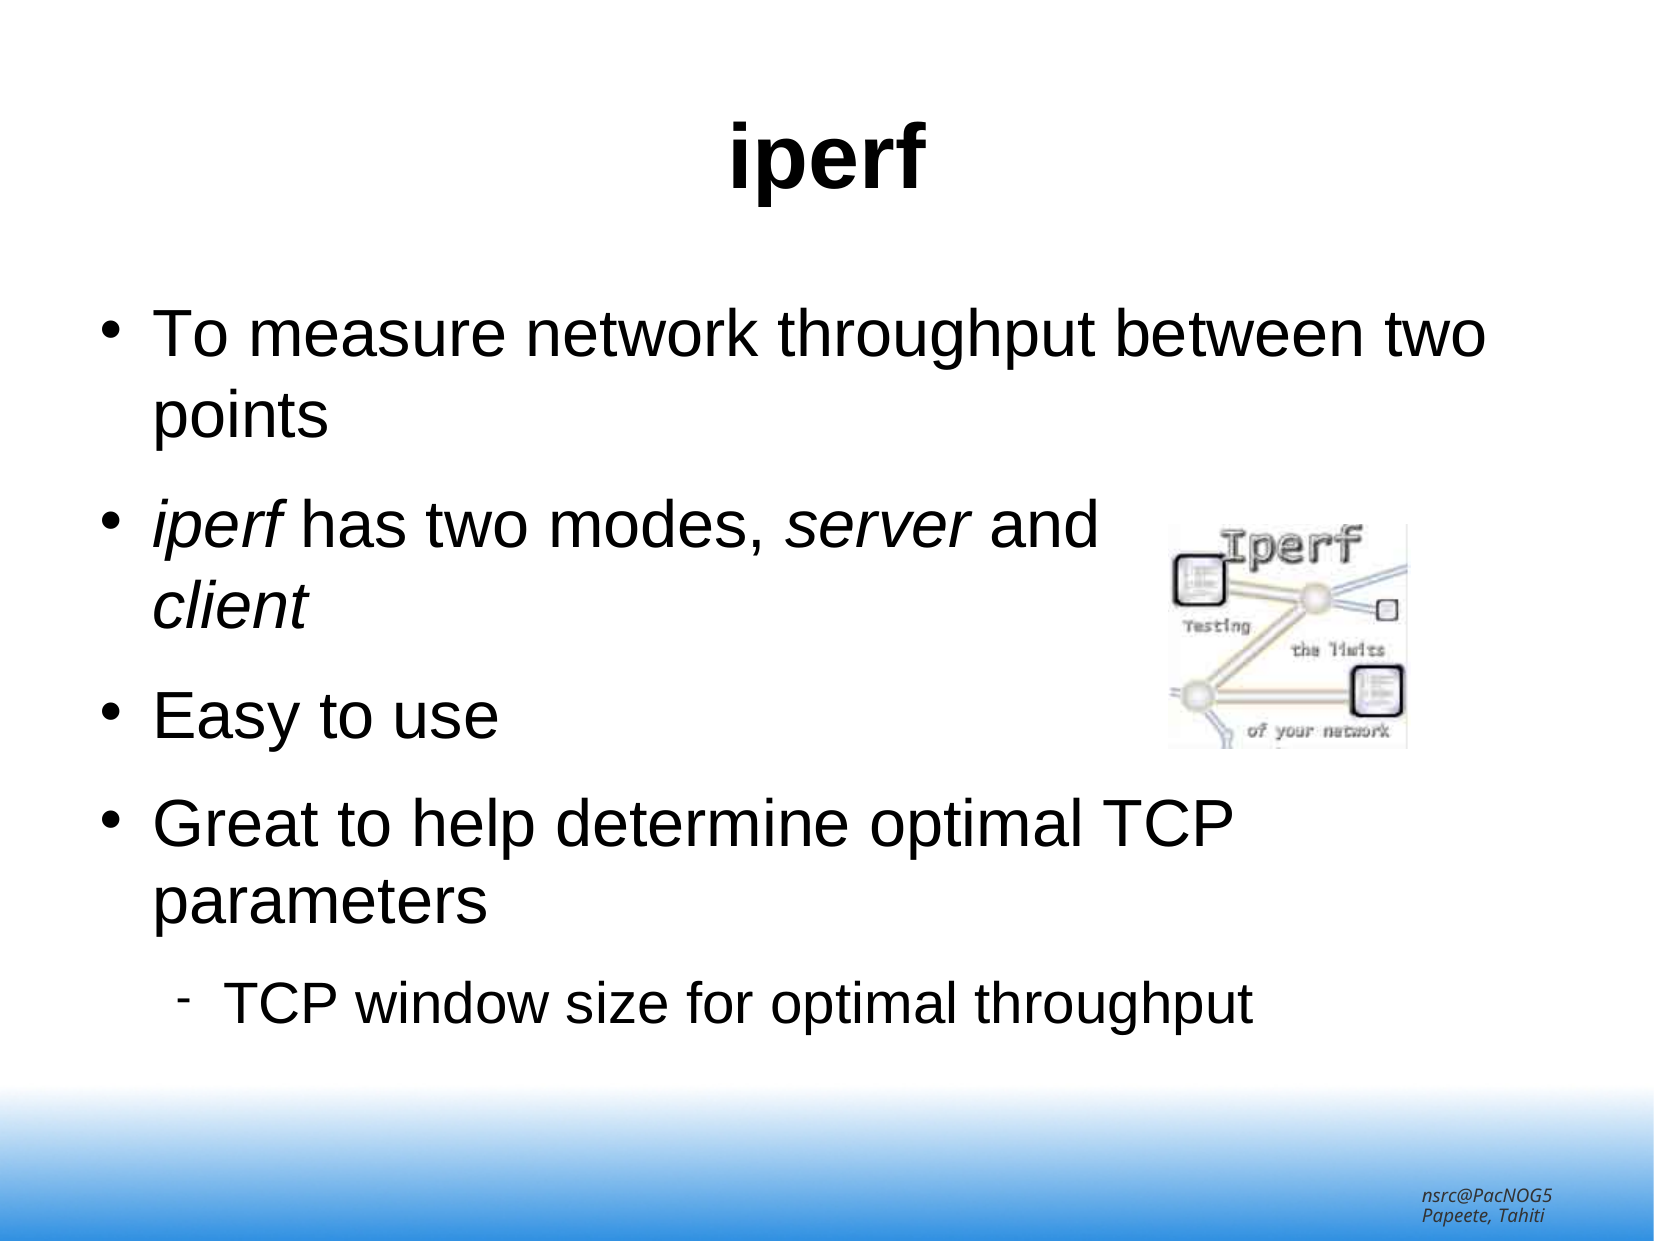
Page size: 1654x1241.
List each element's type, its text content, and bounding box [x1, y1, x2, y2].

picture [1168, 524, 1411, 749]
picture [0, 1083, 1654, 1241]
list To measure network throughput between two points iperf has two modes, server and client Easy to use Great to help determine optimal TCP parameters TCP window size for optimal throughput [82, 290, 1571, 1080]
title iperf [82, 56, 1571, 249]
